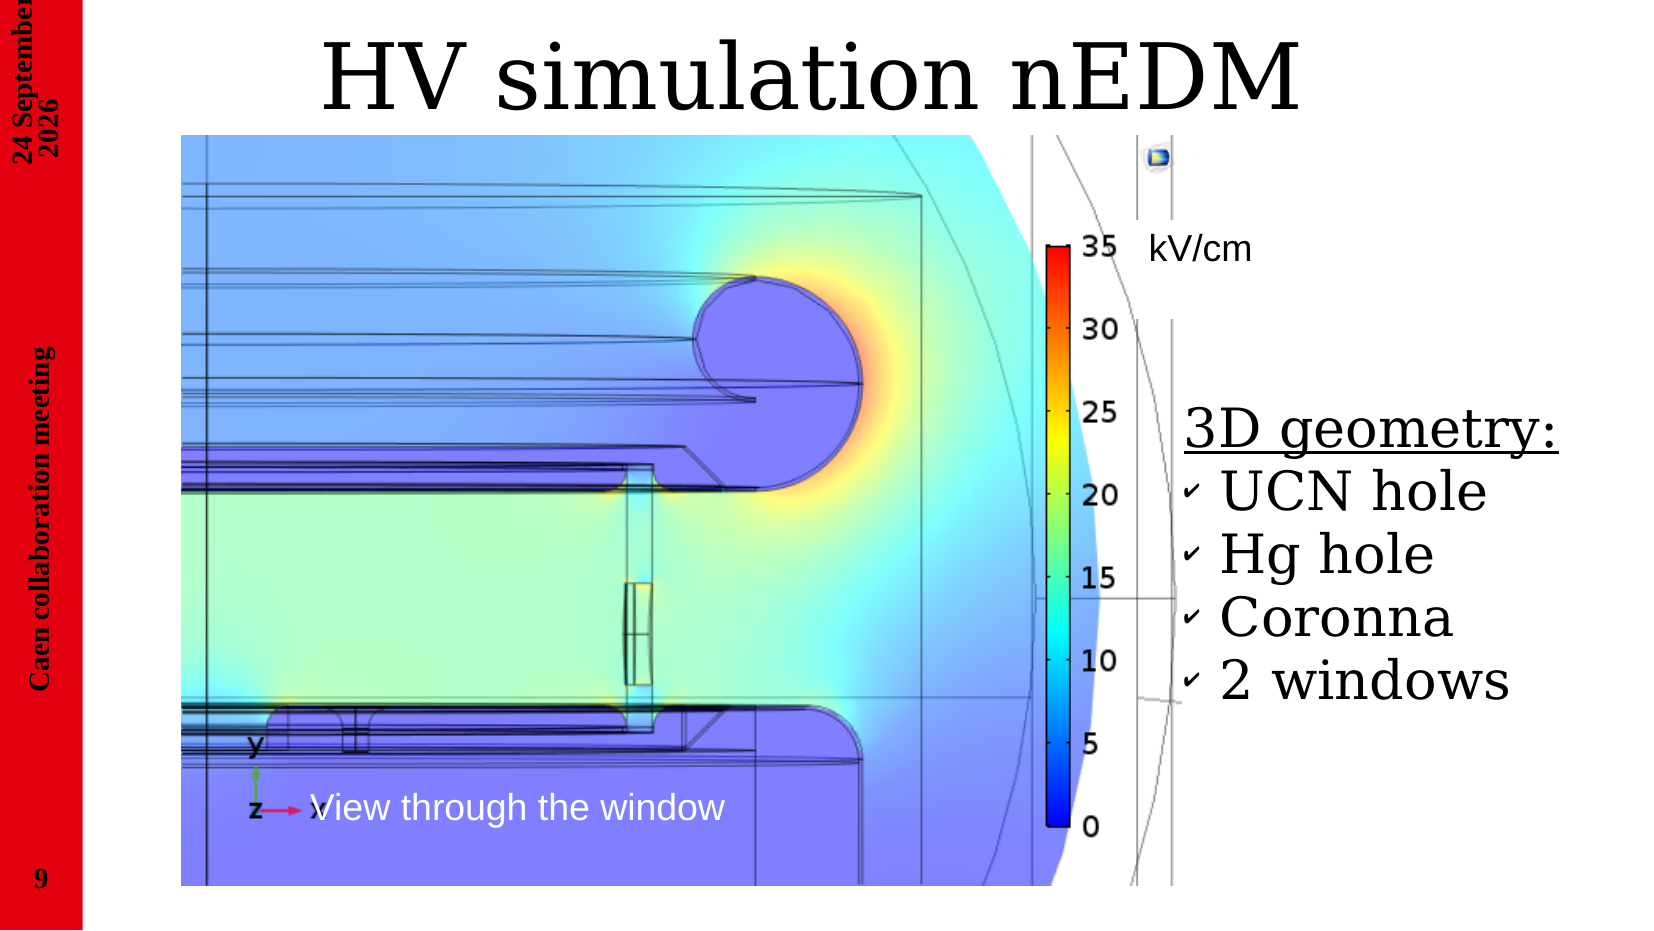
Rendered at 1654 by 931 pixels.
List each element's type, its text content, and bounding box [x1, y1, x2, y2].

text_box 3D geometry: UCN hole Hg hole Coronna 2 windows [1169, 389, 1654, 720]
text_box kV/cm [1133, 220, 1288, 319]
picture [181, 156, 1182, 886]
text_box View through the window [295, 779, 839, 879]
title HV simulation nEDM [82, 0, 1571, 156]
